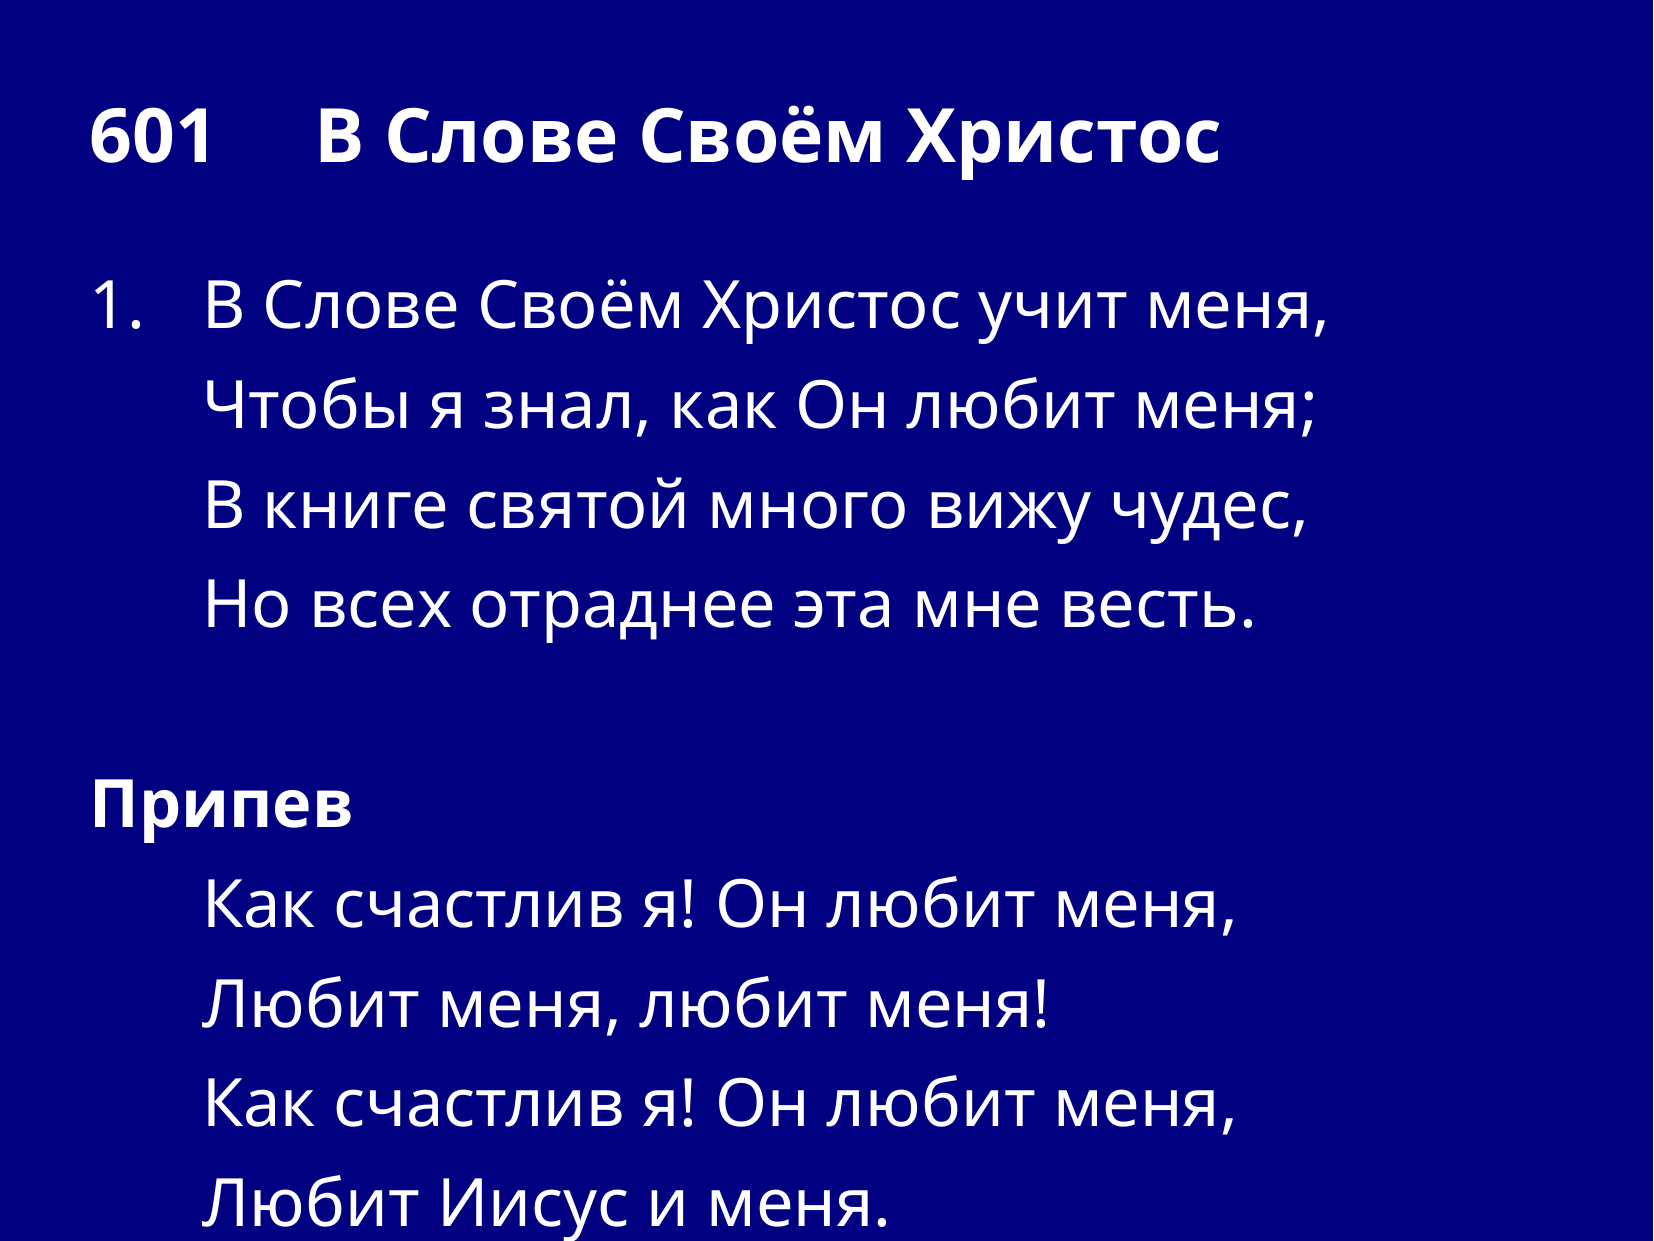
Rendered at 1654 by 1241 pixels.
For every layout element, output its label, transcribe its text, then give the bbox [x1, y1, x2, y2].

text_box 601 В Слове Своём Христос [75, 75, 1576, 188]
text_box 1. В Слове Своём Христос учит меня, Чтобы я знал, как Он любит меня; В книге святой много вижу чудес, Но всех отраднее эта мне весть. Припев Как счастлив я! Он любит меня, Любит меня, любит меня! Как счастлив я! Он любит меня, Любит Иисус и меня. [75, 188, 1576, 1163]
